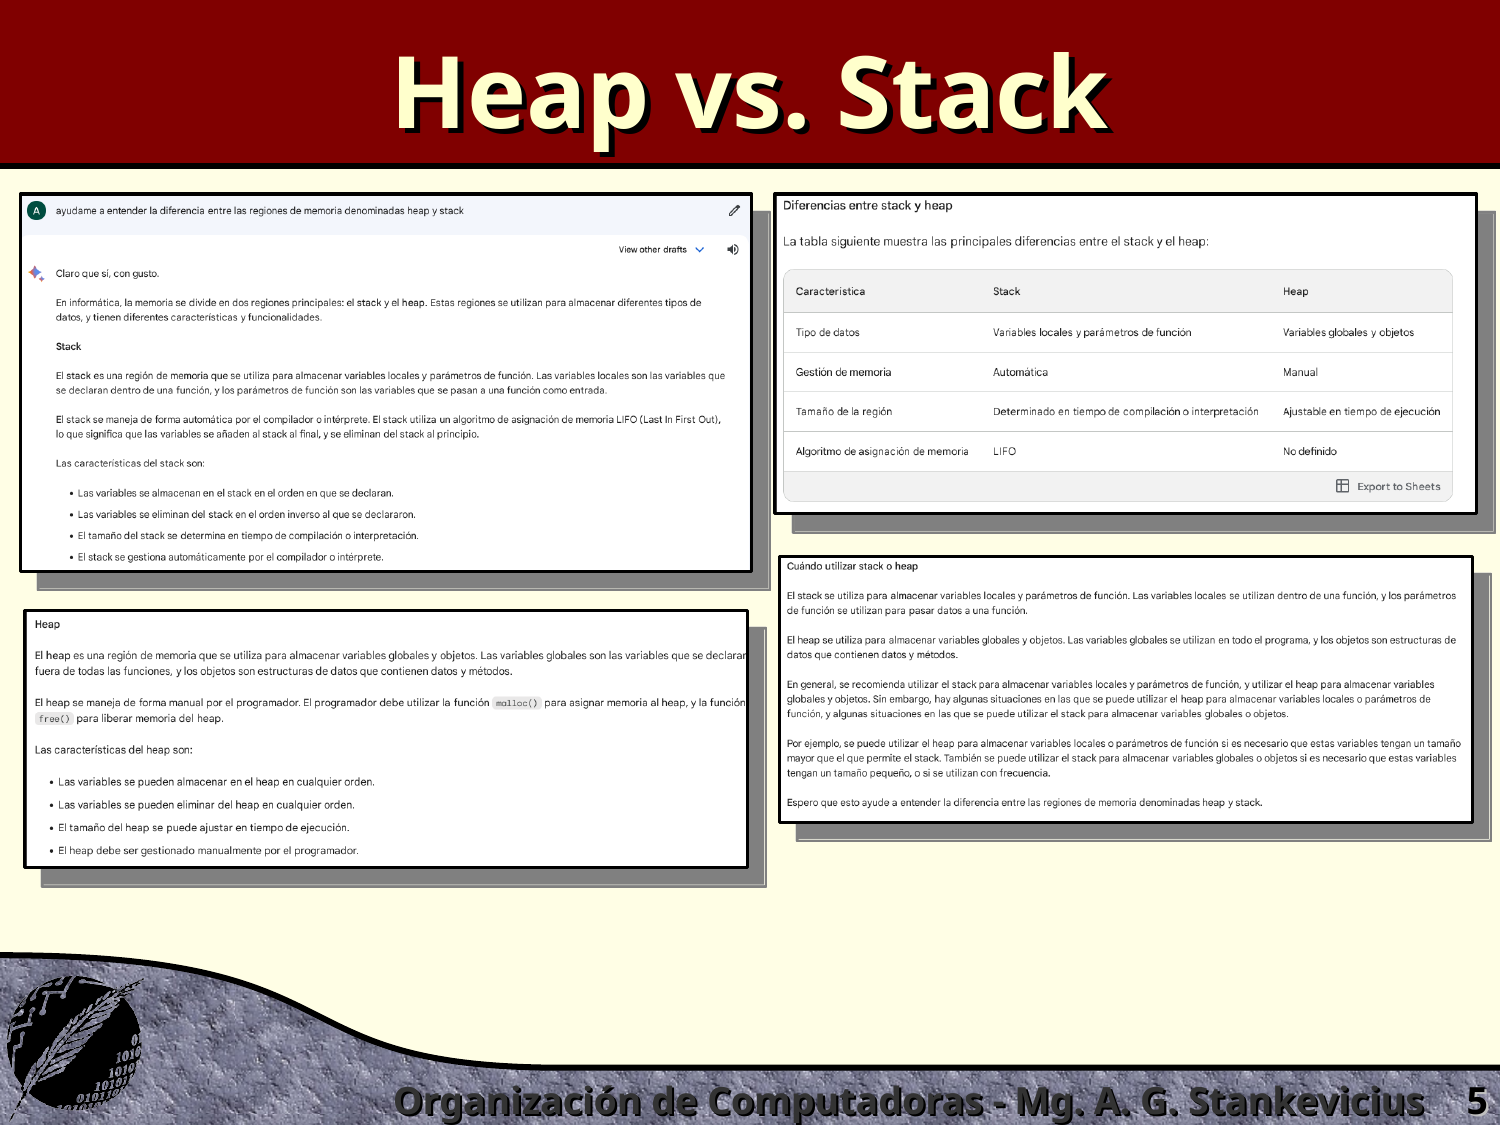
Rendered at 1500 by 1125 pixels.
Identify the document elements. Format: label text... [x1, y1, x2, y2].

picture [26, 611, 746, 867]
picture [776, 195, 1476, 513]
picture [1058, 1100, 1065, 1110]
picture [0, 959, 1500, 1125]
picture [802, 1100, 806, 1110]
picture [448, 1100, 455, 1110]
title Heap vs. Stack [15, 5, 1485, 160]
picture [21, 195, 751, 571]
picture [780, 558, 1471, 821]
